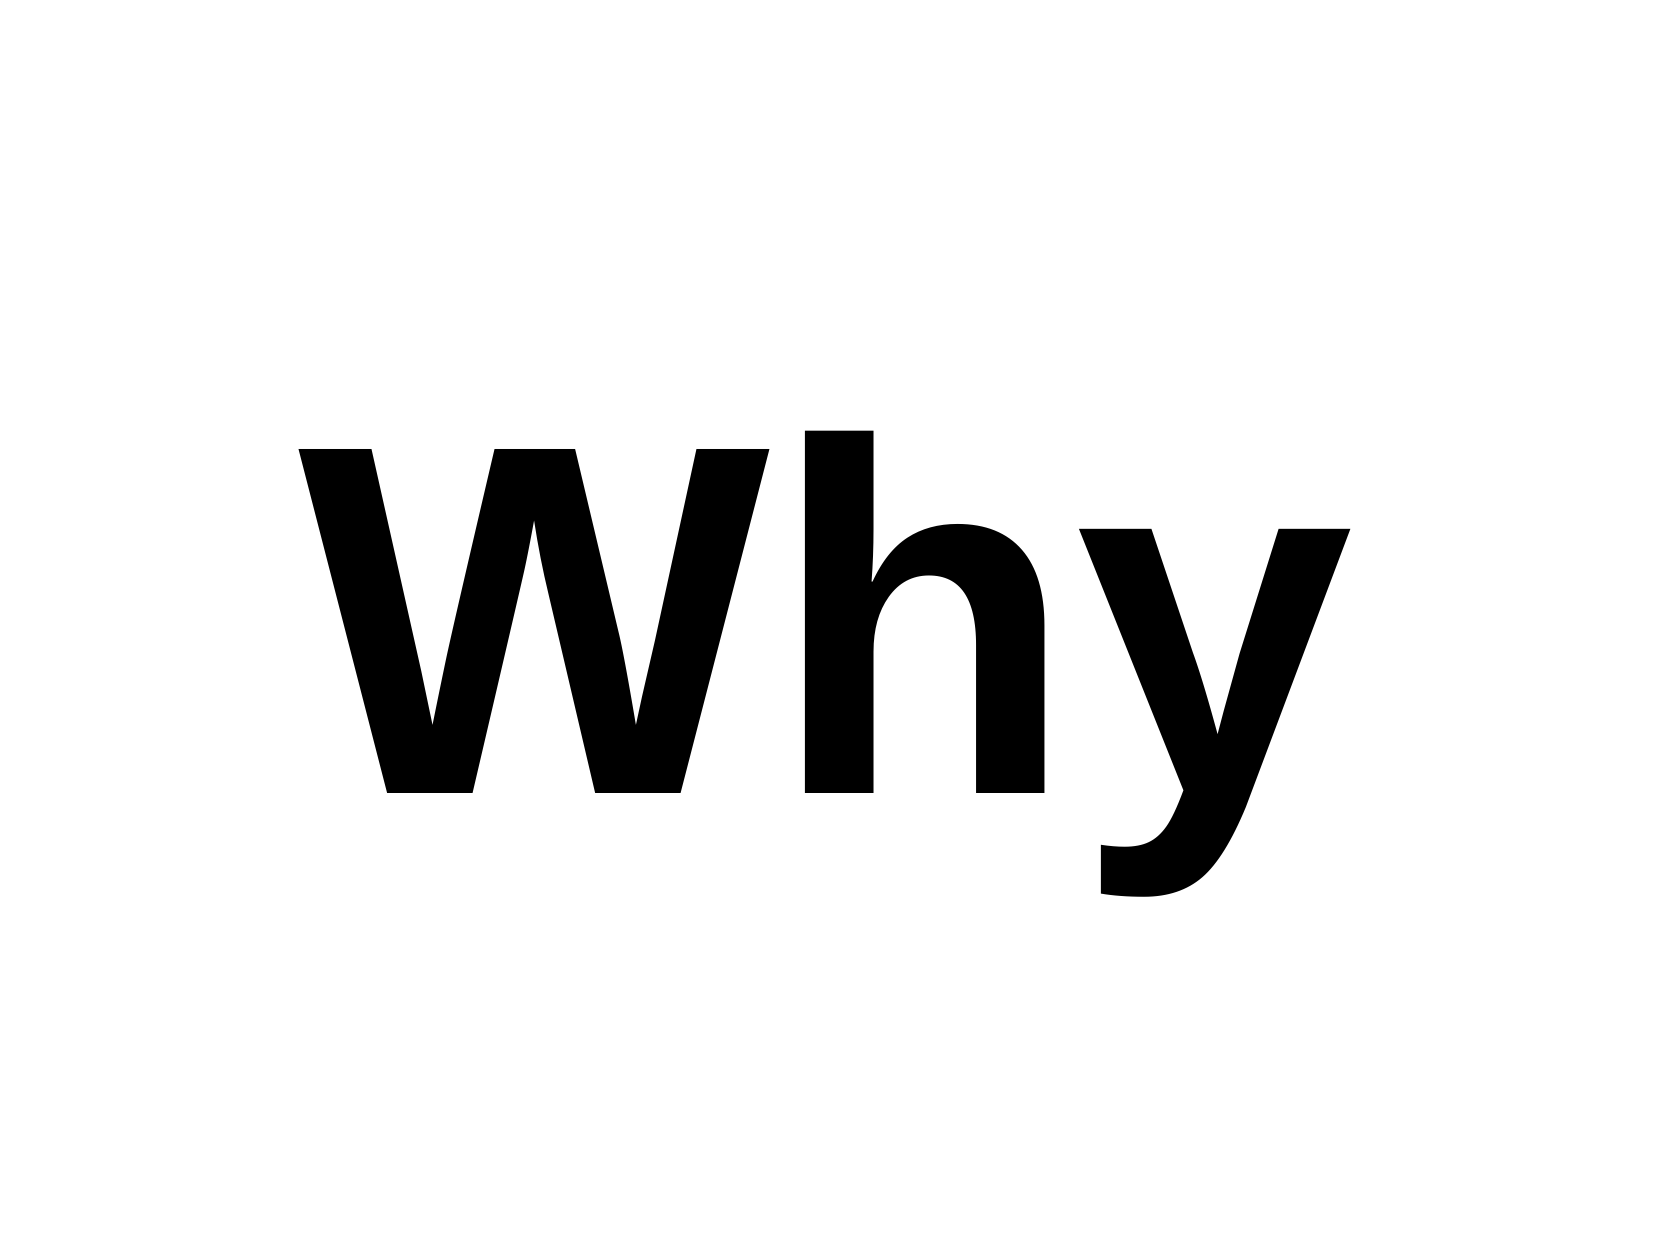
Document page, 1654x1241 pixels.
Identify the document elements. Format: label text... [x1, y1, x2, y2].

text_box Why [284, 333, 1370, 907]
